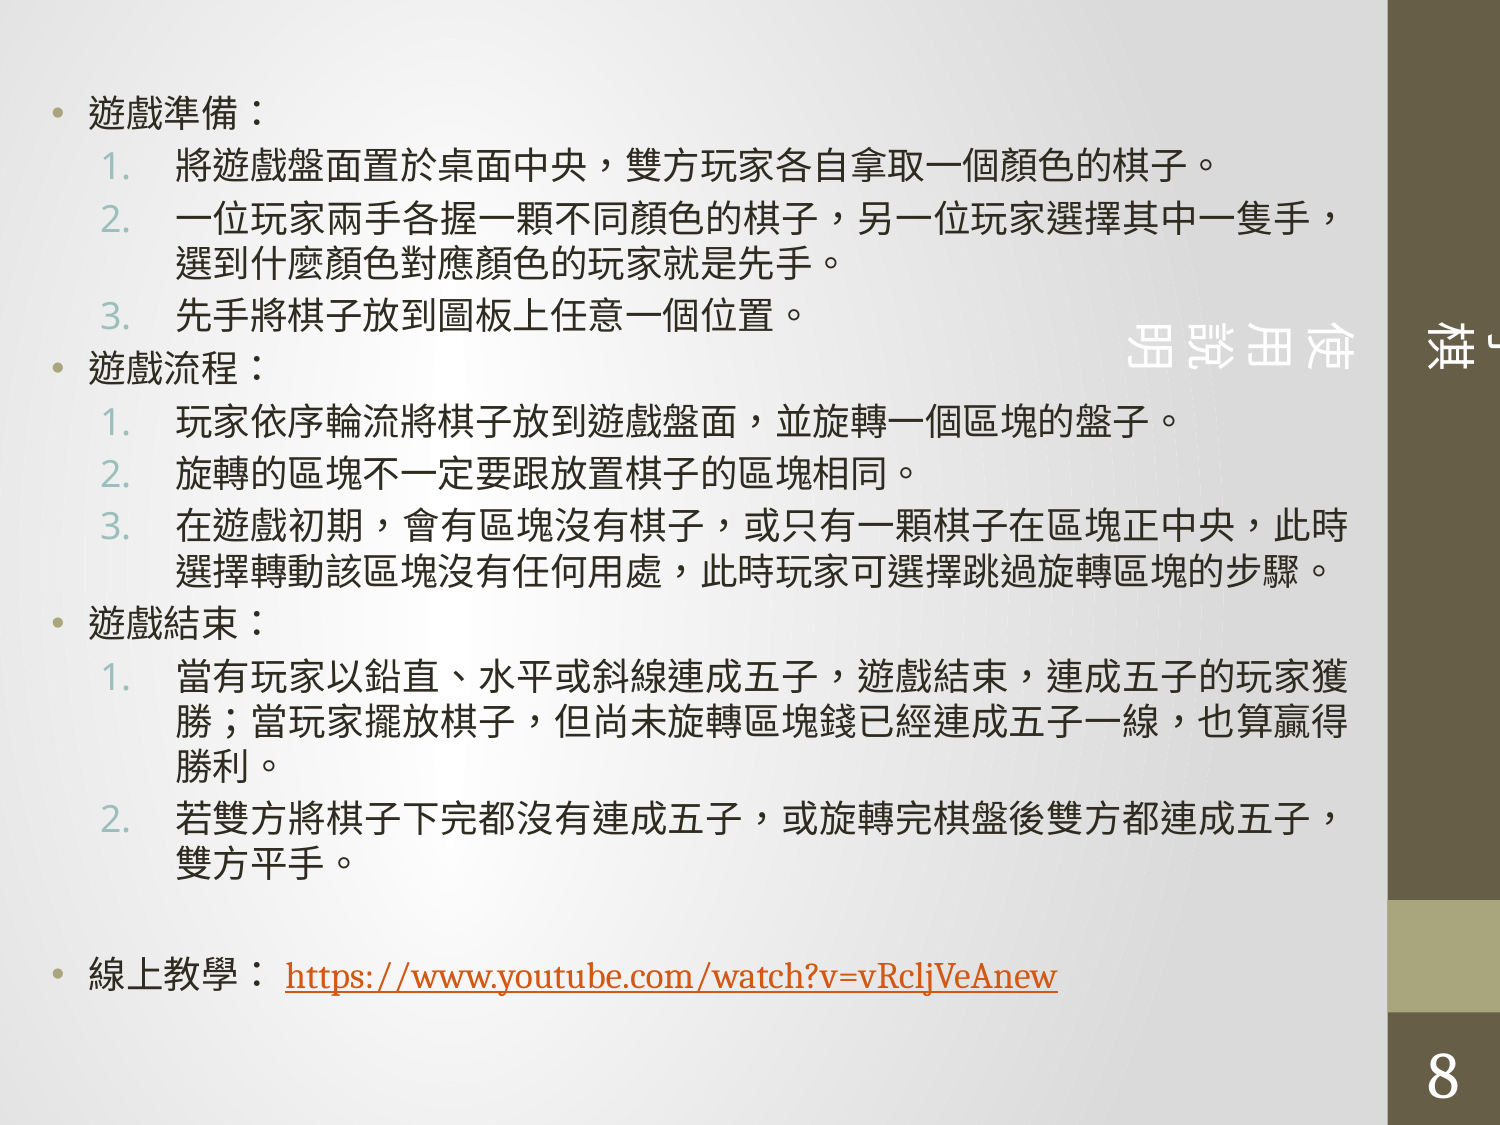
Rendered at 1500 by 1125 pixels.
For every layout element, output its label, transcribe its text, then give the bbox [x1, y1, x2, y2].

text_box 8 [1387, 1023, 1500, 1119]
text_box 旋轉五子棋 使用說明 [1392, 0, 1484, 705]
list 遊戲準備： 將遊戲盤面置於桌面中央，雙方玩家各自拿取一個顏色的棋子。 一位玩家兩手各握一顆不同顏色的棋子，另一位玩家選擇其中一隻手，選到什麼顏色對應顏色的玩家就是先手。 先手將棋子放到圖板上任意一個位置。 遊戲流程： 玩家依序輪流將棋子放到遊戲盤面，並旋轉一個區塊的盤子。 旋轉的區塊不一定要跟放置棋子的區塊相同。 在遊戲初期，會有區塊沒有棋子，或只有一顆棋子在區塊正中央，此時選擇轉動該區塊沒有任何用處，此時玩家可選擇跳過旋轉區塊的步驟。 遊戲結束： 當有玩家以鉛直、水平或斜線連成五子，遊戲結束，連成五子的玩家獲勝；當玩家擺放棋子，但尚未旋轉區塊錢已經連成五子一線，也算贏得勝利。 若雙方將棋子下完都沒有連成五子，或旋轉完棋盤後雙方都連成五子，雙方平手。 線上教學：https://www.youtube.com/watch?v=vRcljVeAnew [17, 62, 1365, 1024]
